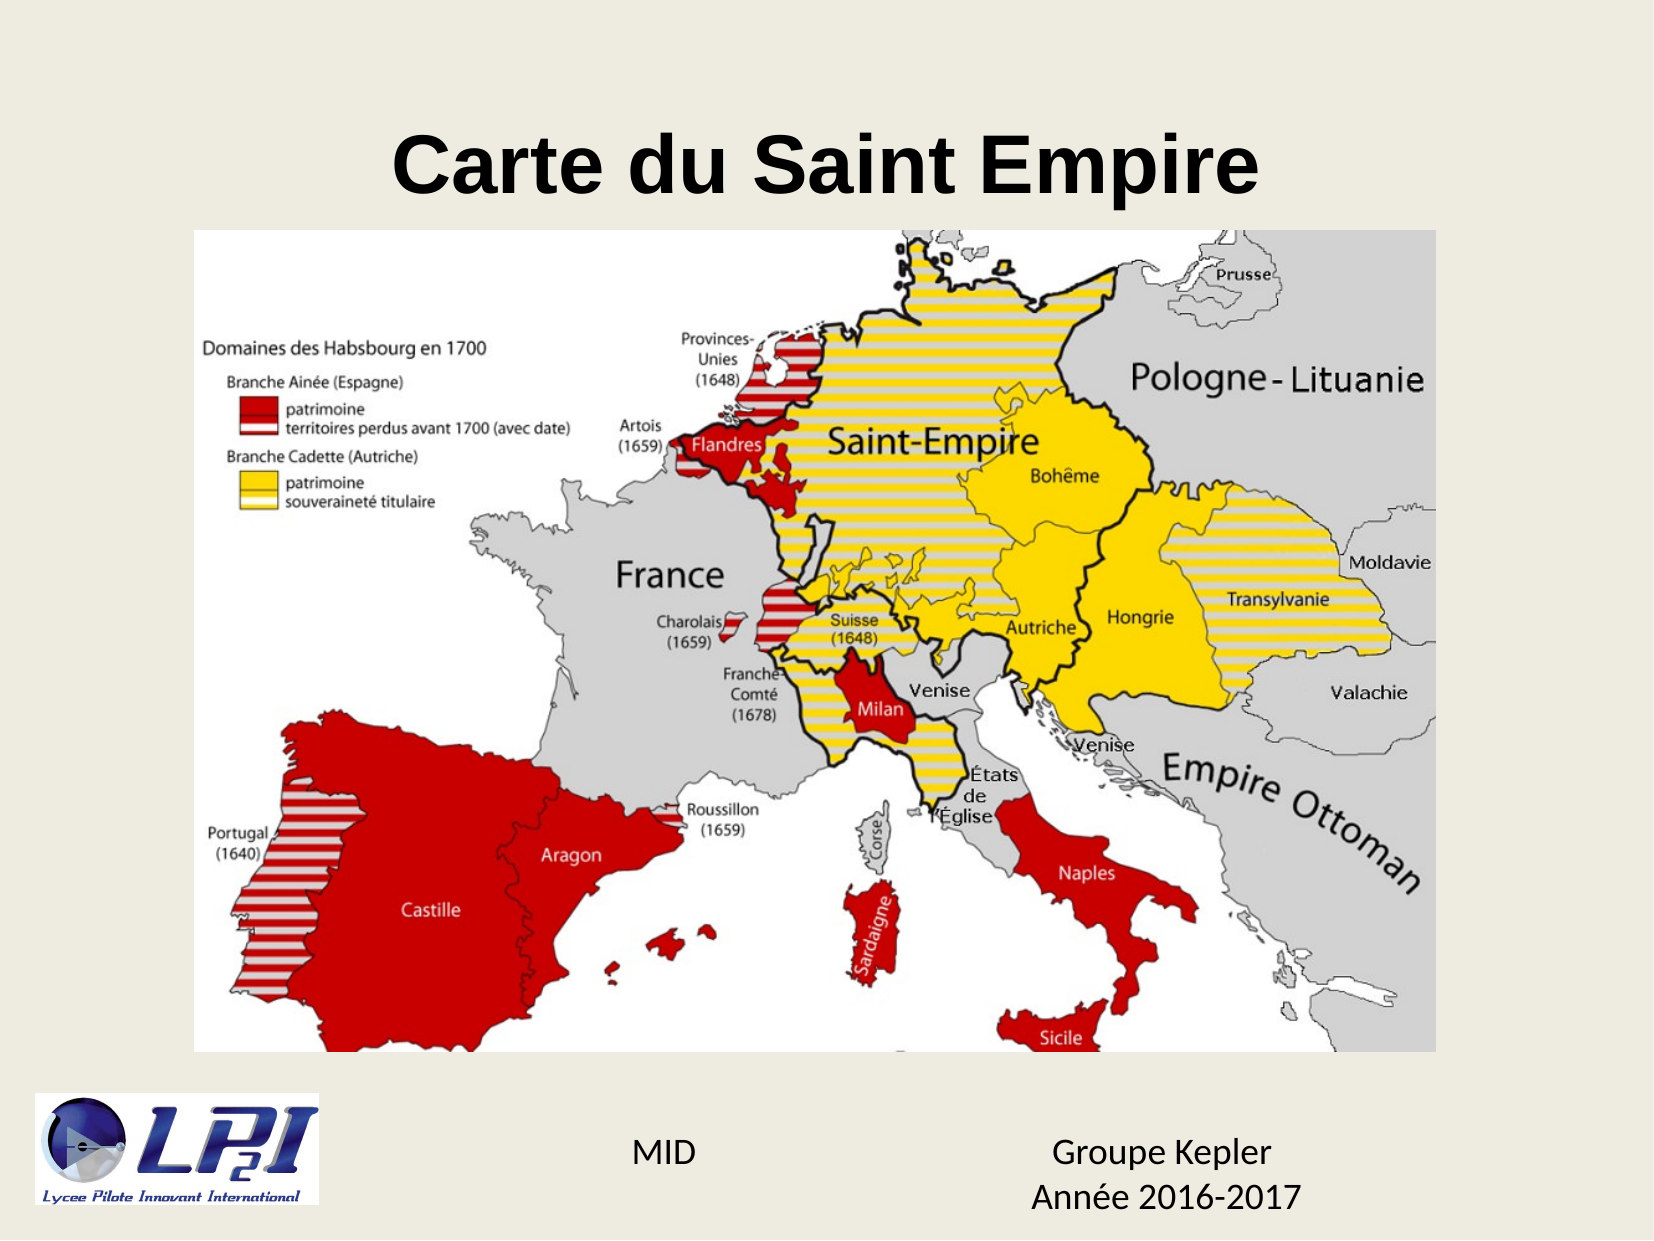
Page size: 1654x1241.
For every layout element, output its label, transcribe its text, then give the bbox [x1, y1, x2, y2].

picture [194, 230, 1436, 1052]
picture [35, 1093, 319, 1205]
title Carte du Saint Empire [82, 102, 1571, 325]
footer MID Groupe Kepler Année 2016-2017 [472, 1119, 1585, 1205]
